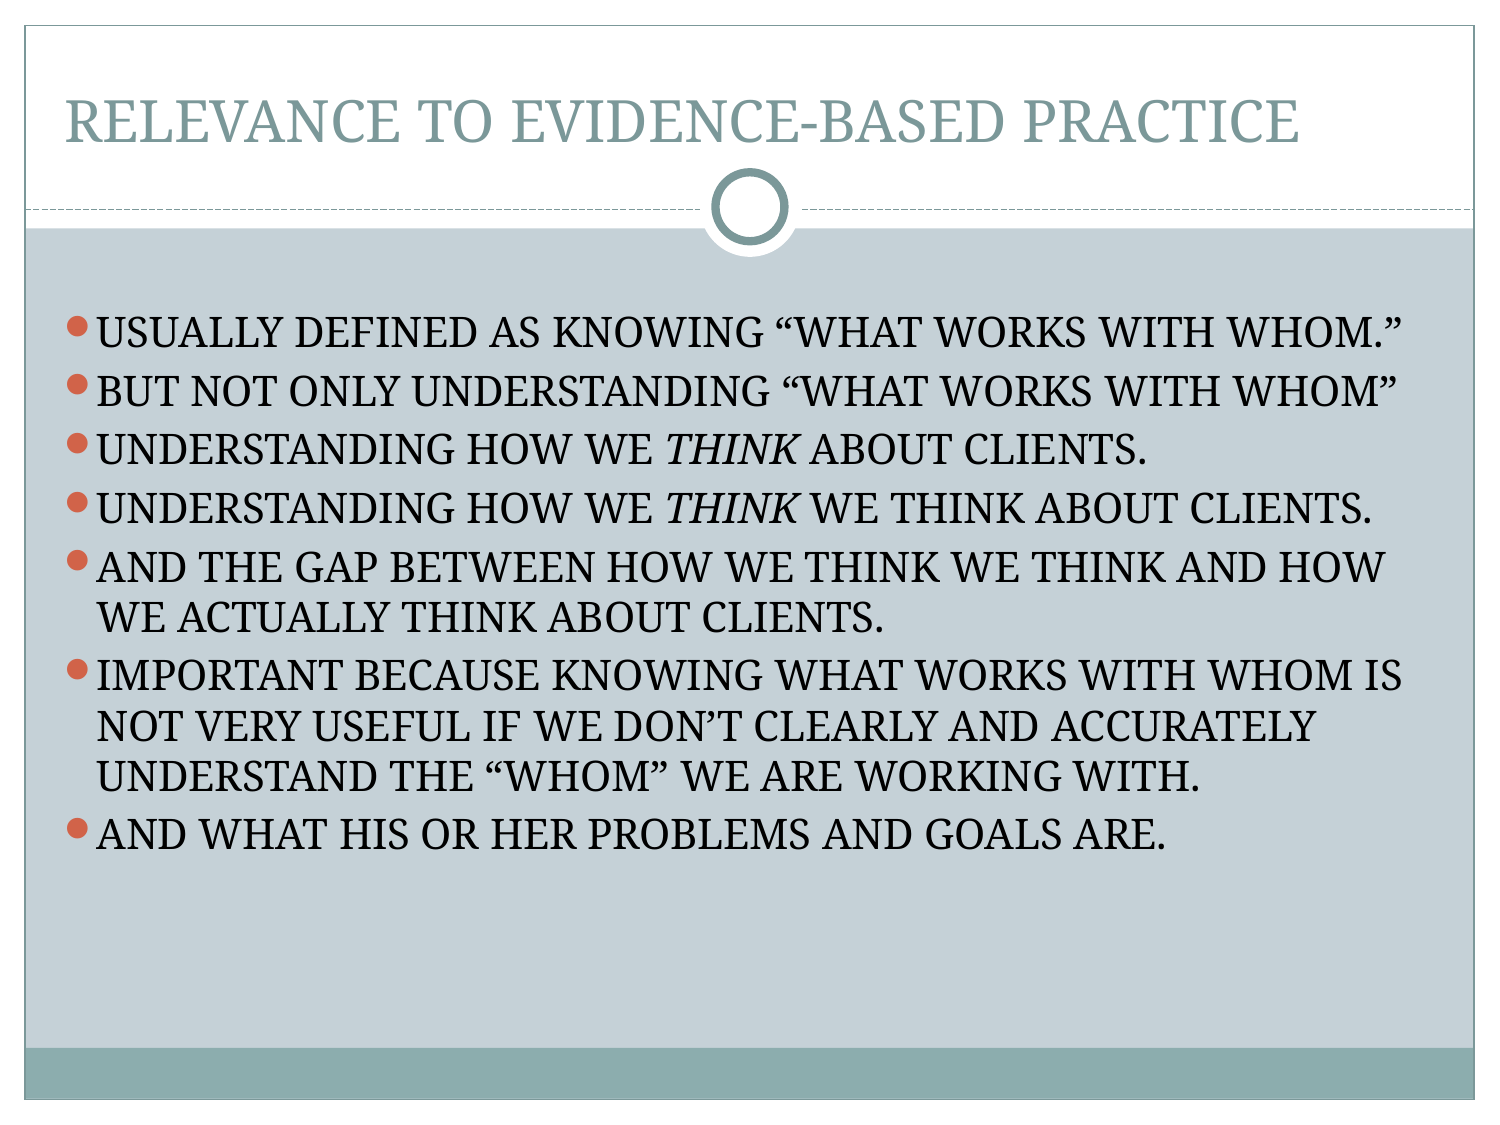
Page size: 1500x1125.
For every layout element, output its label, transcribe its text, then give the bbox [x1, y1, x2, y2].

list USUALLY DEFINED AS KNOWING “WHAT WORKS WITH WHOM.” BUT NOT ONLY UNDERSTANDING “WHAT WORKS WITH WHOM” UNDERSTANDING HOW WE THINK ABOUT CLIENTS. UNDERSTANDING HOW WE THINK WE THINK ABOUT CLIENTS. AND THE GAP BETWEEN HOW WE THINK WE THINK AND HOW WE ACTUALLY THINK ABOUT CLIENTS. IMPORTANT BECAUSE KNOWING WHAT WORKS WITH WHOM IS NOT VERY USEFUL IF WE DON’T CLEARLY AND ACCURATELY UNDERSTAND THE “WHOM” WE ARE WORKING WITH. AND WHAT HIS OR HER PROBLEMS AND GOALS ARE. [49, 250, 1445, 1001]
title RELEVANCE TO EVIDENCE-BASED PRACTICE [49, 37, 1450, 162]
